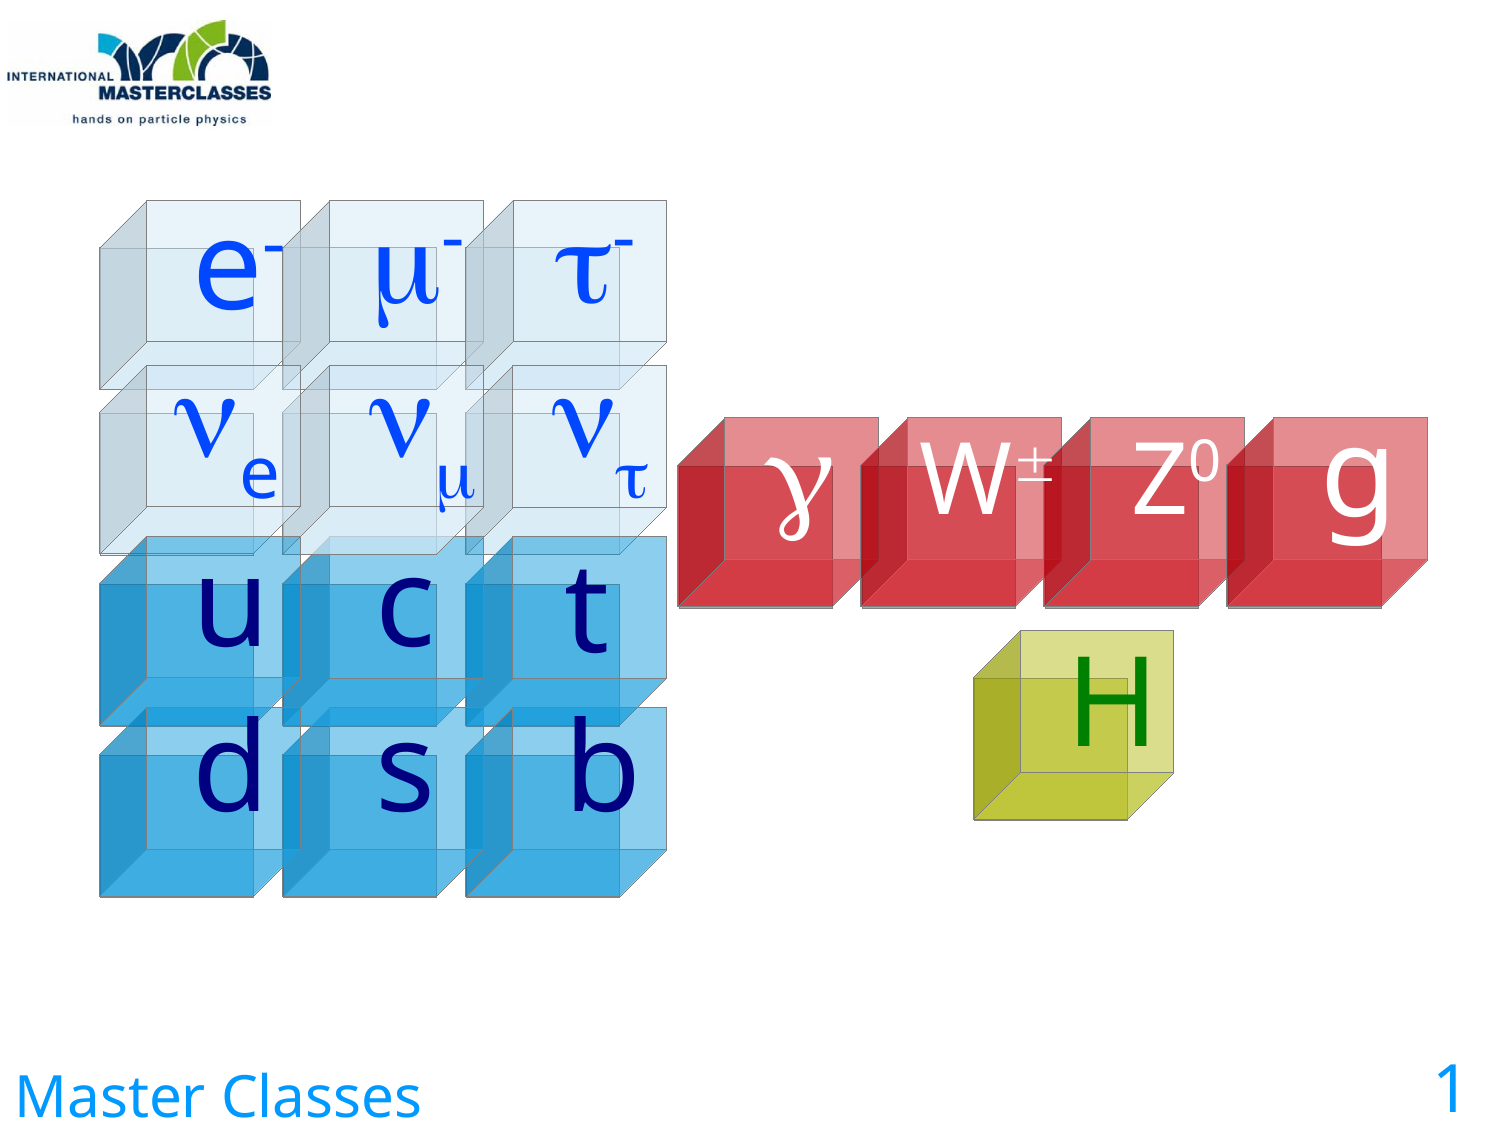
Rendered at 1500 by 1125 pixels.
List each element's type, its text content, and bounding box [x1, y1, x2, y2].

text_box [677, 417, 1428, 609]
text_box [482, 200, 543, 364]
text_box μ- [354, 171, 482, 324]
text_box u [177, 513, 268, 679]
text_box νe [159, 324, 288, 521]
text_box [99, 200, 177, 390]
picture [2, 10, 280, 130]
text_box νμ [354, 324, 491, 521]
text_box d [177, 679, 267, 844]
text_box τ- [543, 171, 654, 324]
text_box W [904, 407, 1080, 543]
text_box g [1305, 383, 1399, 549]
text_box e- [177, 177, 290, 342]
text_box γ [750, 383, 851, 549]
text_box b [549, 679, 639, 844]
text_box H [1051, 614, 1150, 779]
text_box [1150, 630, 1174, 772]
text_box s [360, 679, 438, 844]
text_box [973, 630, 1128, 821]
text_box [99, 200, 667, 898]
text_box t [549, 519, 617, 685]
text_box Z0 [1116, 407, 1230, 543]
text_box ντ [537, 324, 665, 521]
text_box [617, 536, 667, 678]
text_box [654, 200, 667, 341]
text_box c [361, 513, 446, 679]
